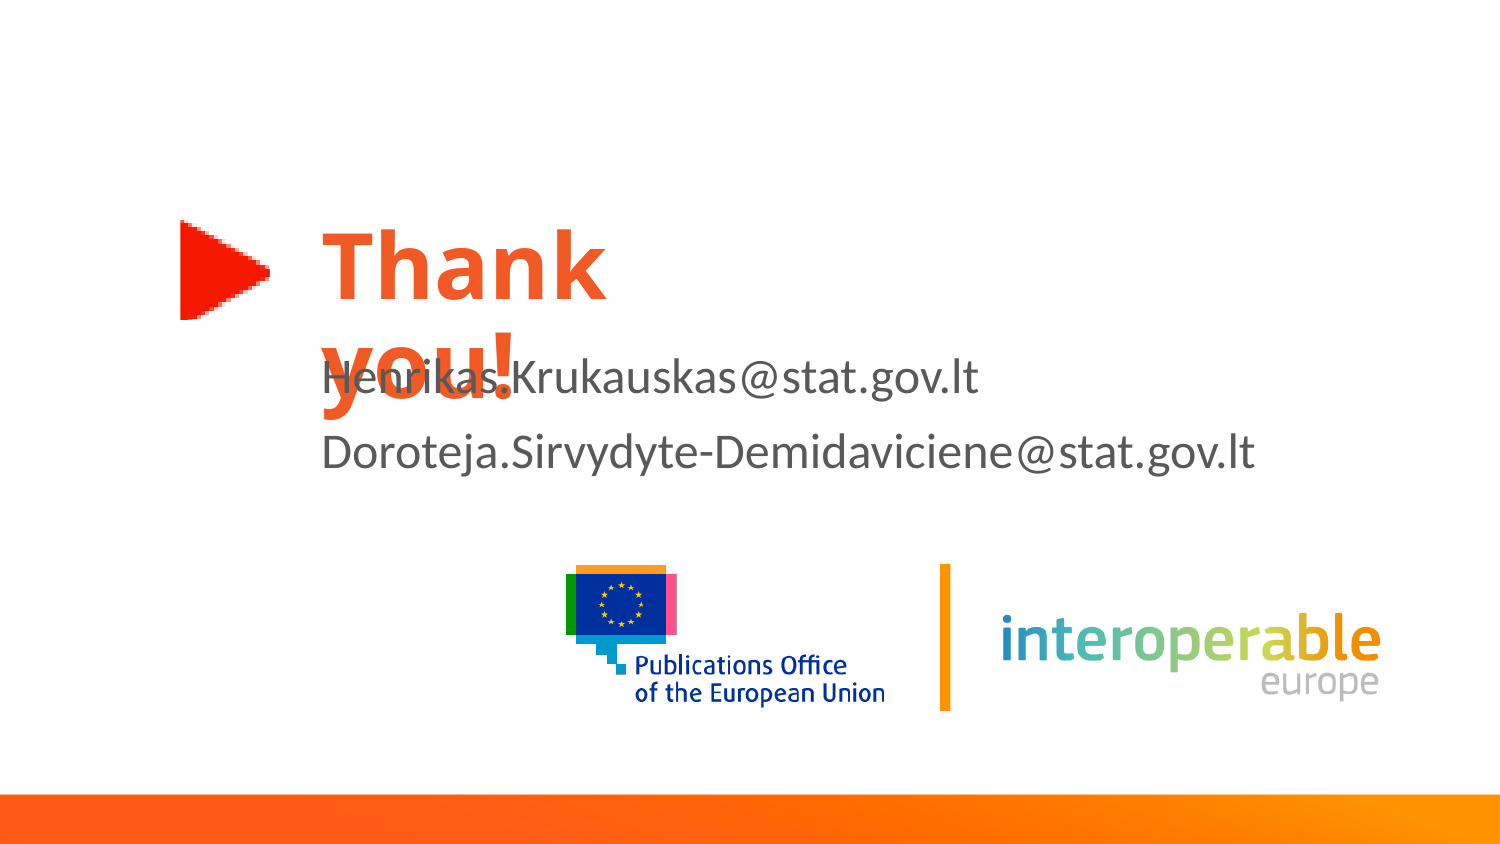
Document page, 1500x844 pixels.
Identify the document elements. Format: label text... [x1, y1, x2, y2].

list Henrikas.Krukauskas@stat.gov.lt Doroteja.Sirvydyte-Demidaviciene@stat.gov.lt [306, 343, 1394, 491]
title Thank you! [306, 212, 817, 326]
